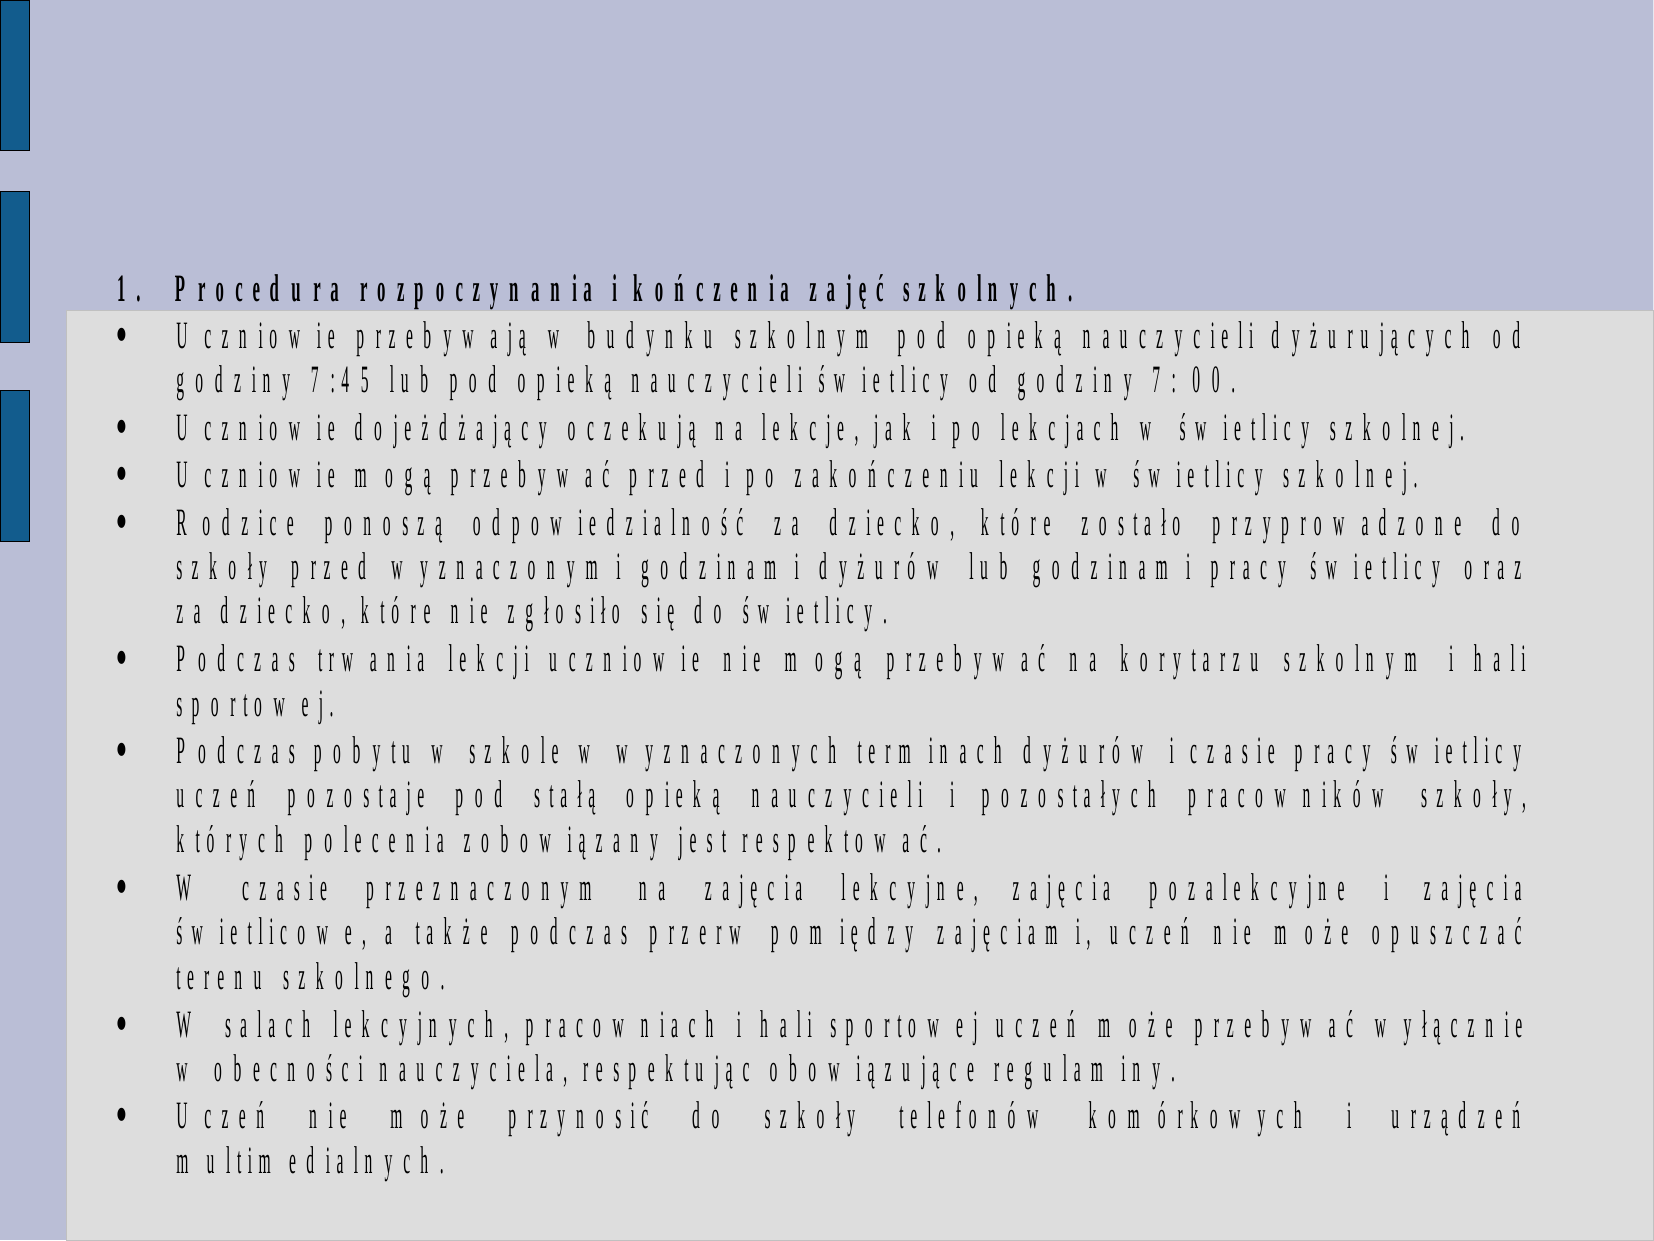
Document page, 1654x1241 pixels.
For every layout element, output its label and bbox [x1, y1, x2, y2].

picture [59, 265, 1536, 1182]
